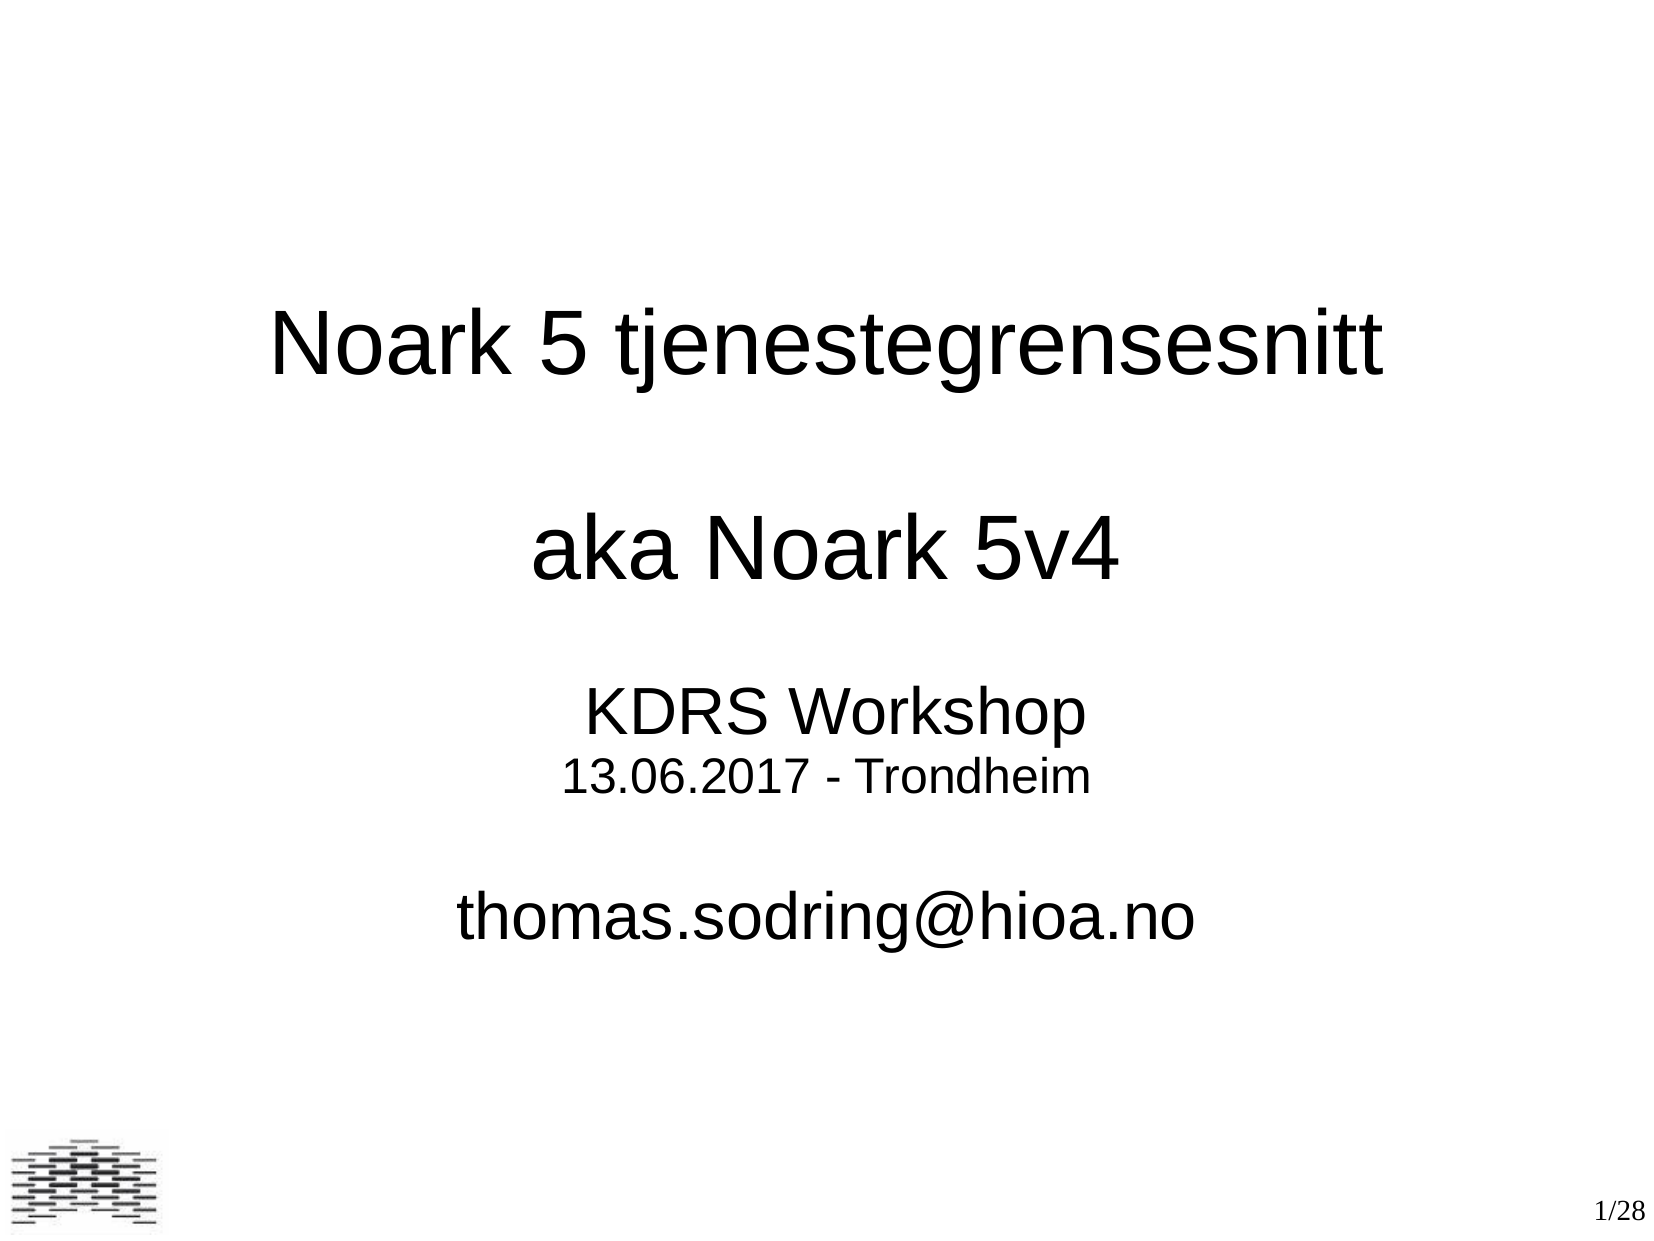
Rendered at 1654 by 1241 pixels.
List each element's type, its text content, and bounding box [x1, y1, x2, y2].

subtitle Noark 5 tjenestegrensesnitt aka Noark 5v4 KDRS Workshop 13.06.2017 - Trondheim thomas.sodring@hioa.no [82, 31, 1571, 1139]
picture [5, 1129, 169, 1235]
